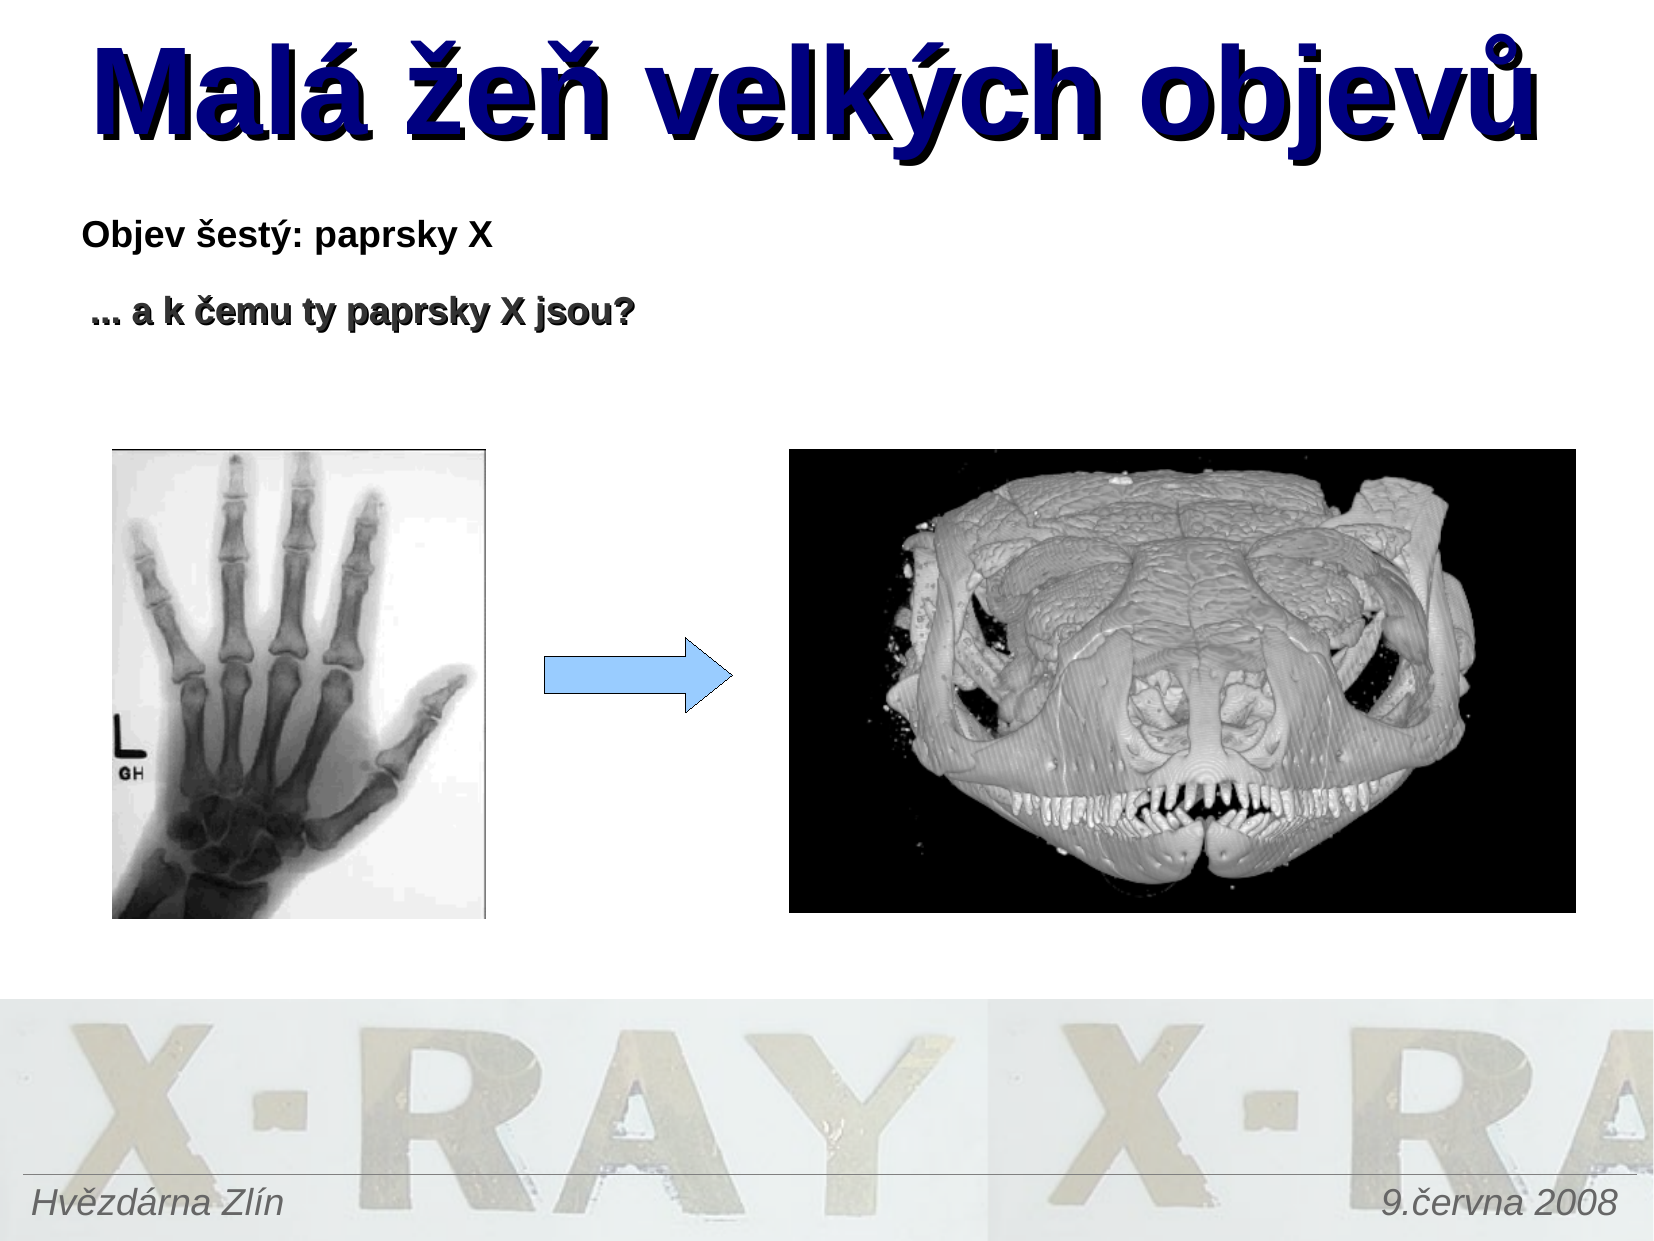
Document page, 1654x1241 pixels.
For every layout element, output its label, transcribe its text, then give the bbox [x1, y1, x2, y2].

text_box [544, 637, 733, 713]
picture [0, 999, 1654, 1241]
text_box Malá žeň velkých objevů [75, 13, 1558, 169]
text_box Objev šestý: paprsky X [66, 205, 509, 263]
picture [789, 449, 1576, 913]
picture [112, 449, 486, 919]
text_box Hvězdárna Zlín 9.června 2008 [16, 1174, 1633, 1232]
text_box ... a k čemu ty paprsky X jsou? [75, 282, 662, 340]
